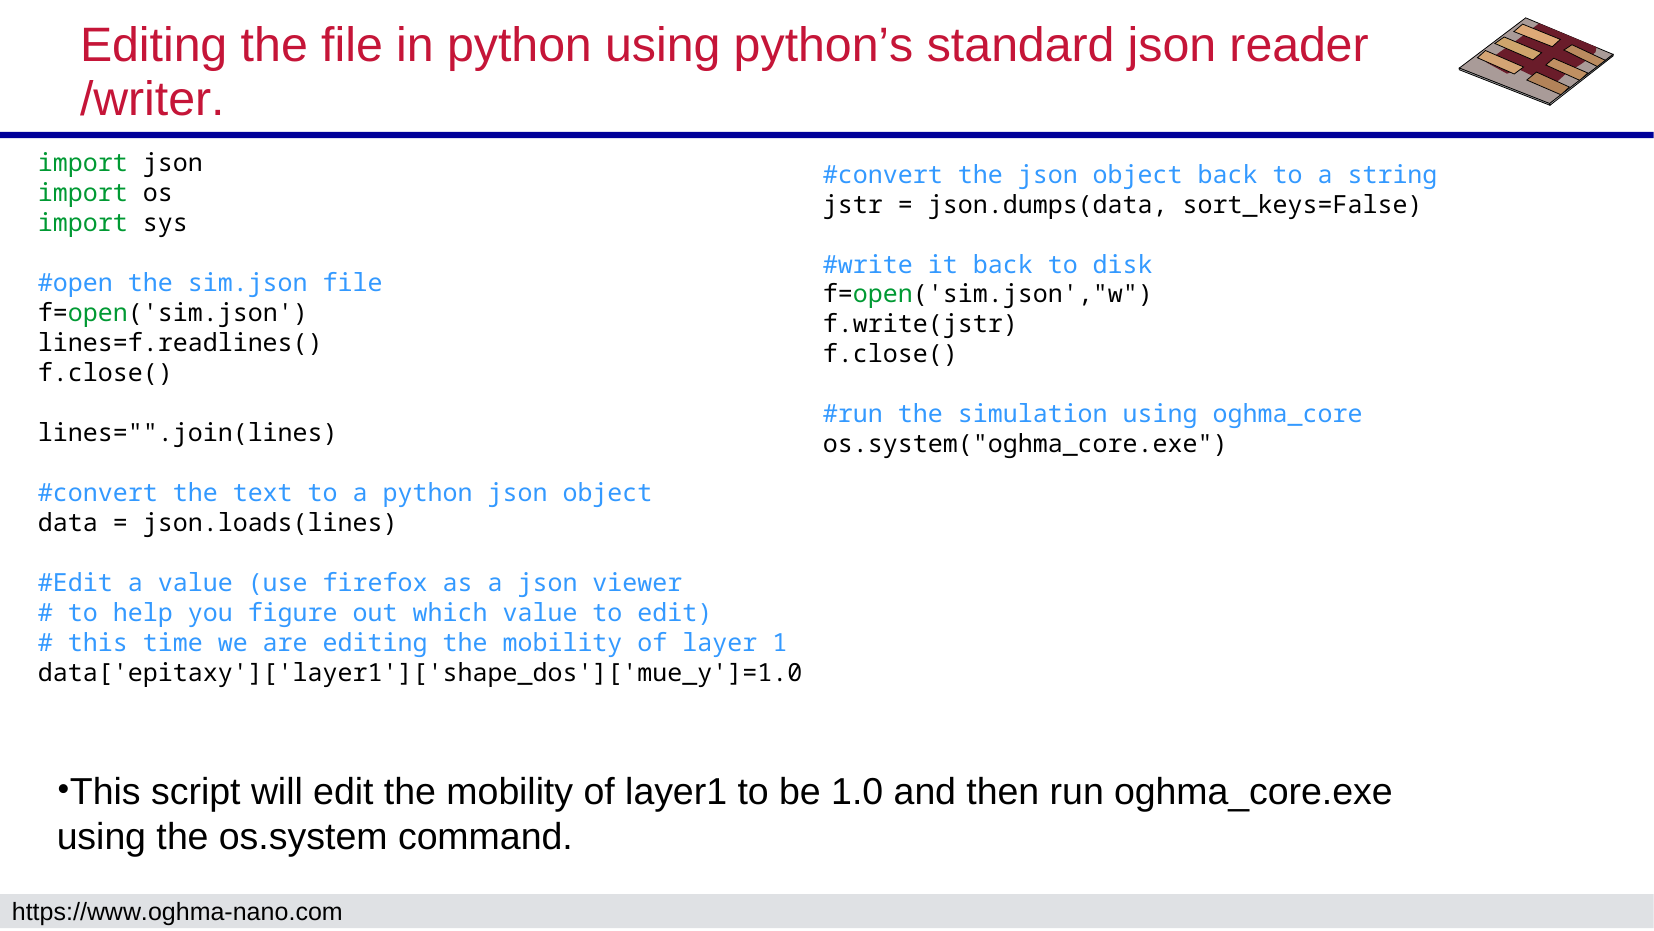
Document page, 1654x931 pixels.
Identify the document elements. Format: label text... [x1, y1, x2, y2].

text_box This script will edit the mobility of layer1 to be 1.0 and then run oghma_core.exe using the os.system command. [42, 759, 1490, 865]
text_box #convert the json object back to a string jstr = json.dumps(data, sort_keys=False) #write it back to disk f=open('sim.json',"w") f.write(jstr) f.close() #run the simulation using oghma_core os.system("oghma_core.exe") [808, 150, 1640, 526]
title Editing the file in python using python’s standard json reader /writer. [65, 9, 1396, 134]
text_box import json import os import sys #open the sim.json file f=open('sim.json') lines=f.readlines() f.close() lines="".join(lines) #convert the text to a python json object data = json.loads(lines) #Edit a value (use firefox as a json viewer # to help you figure out which value to edit) # this time we are editing the mobility of layer 1 data['epitaxy']['layer1']['shape_dos']['mue_y']=1.0 [23, 139, 1471, 724]
